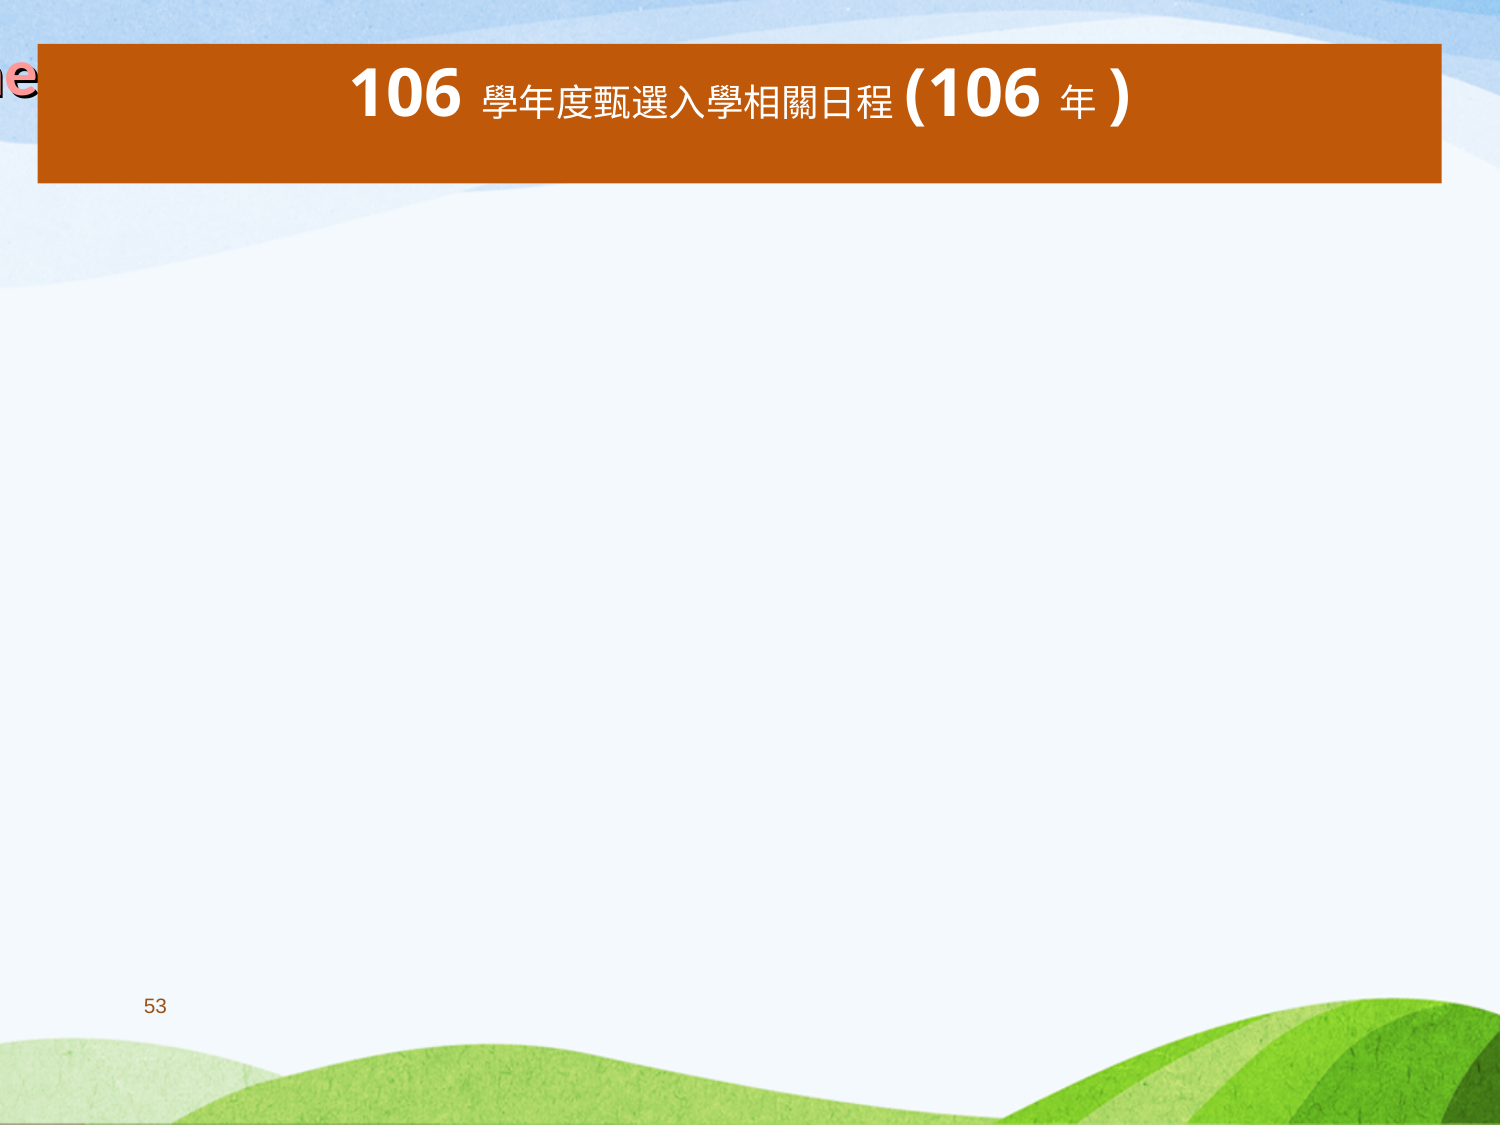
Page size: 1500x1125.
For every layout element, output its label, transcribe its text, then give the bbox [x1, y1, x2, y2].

text_box 106學年度甄選入學相關日程(106年) [37, 43, 1442, 184]
text_box 53 [129, 987, 223, 1025]
picture [0, 0, 1500, 1125]
